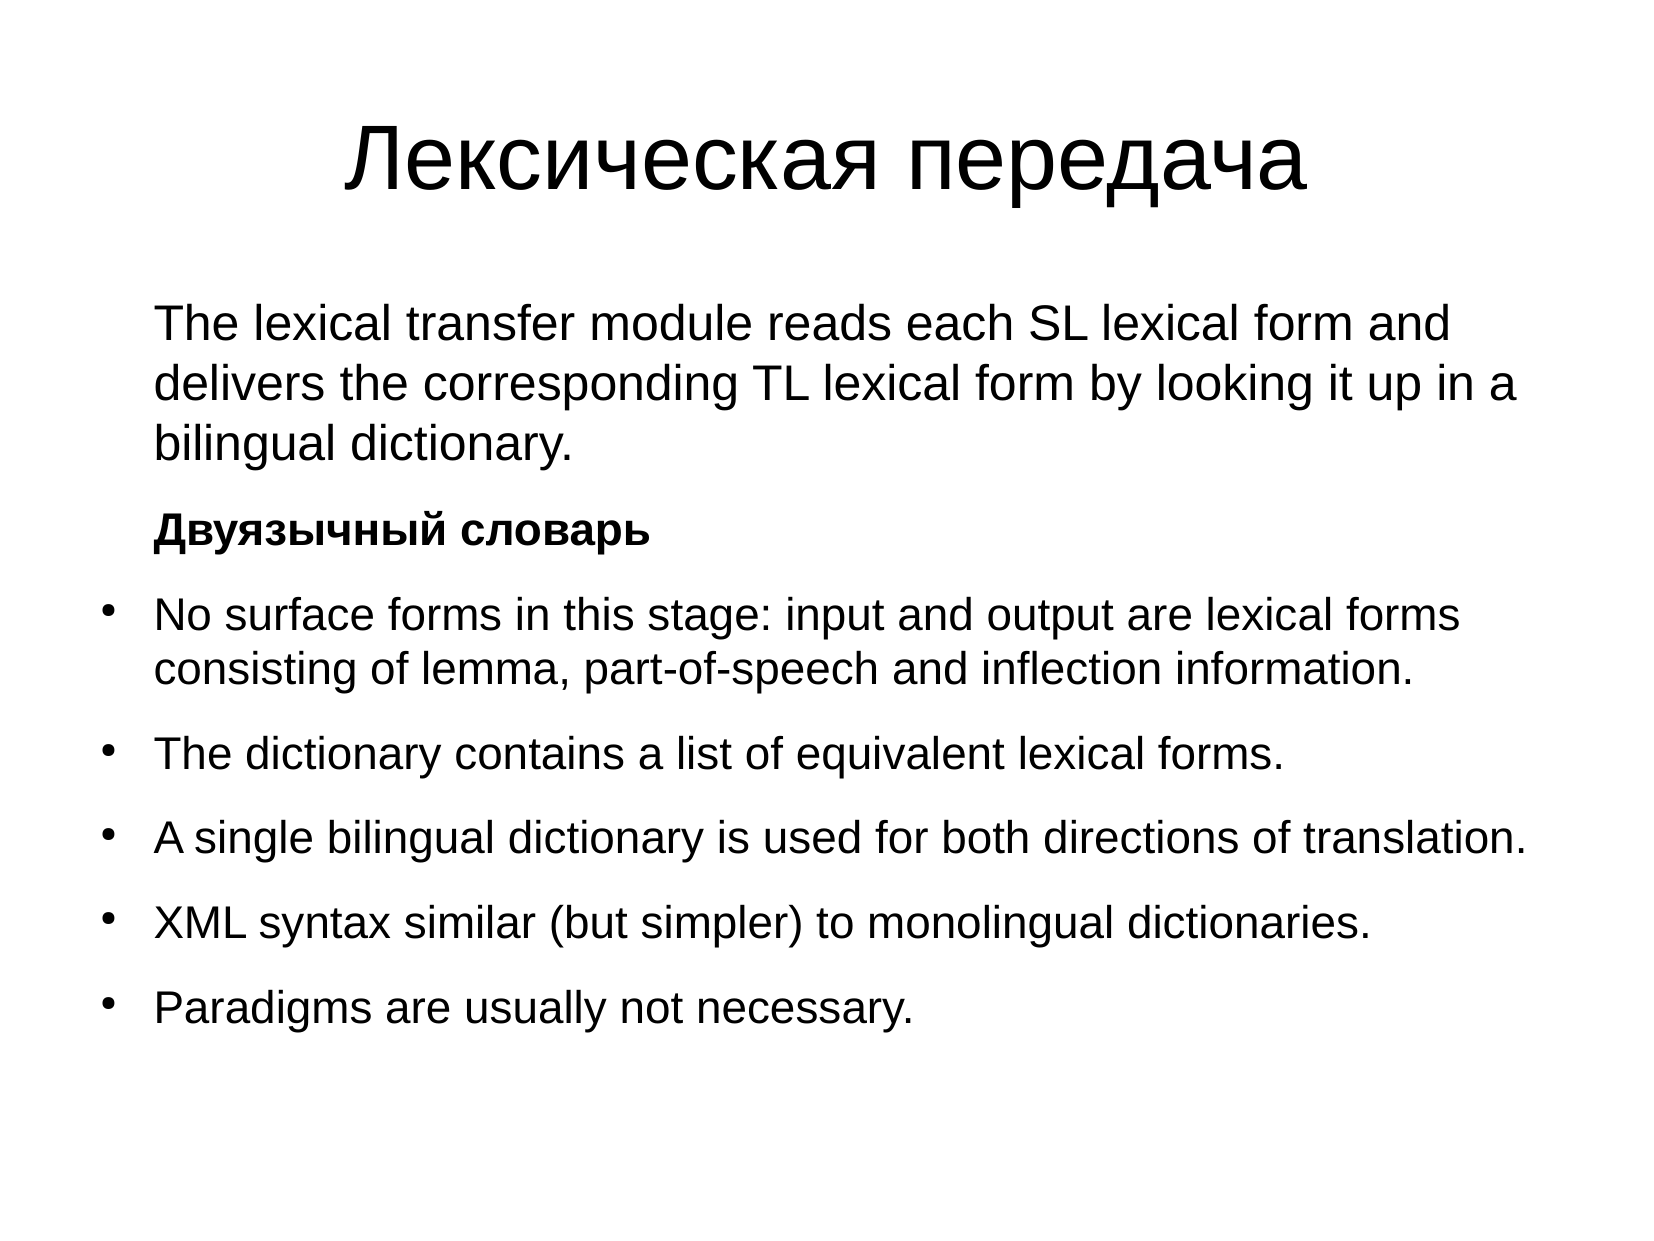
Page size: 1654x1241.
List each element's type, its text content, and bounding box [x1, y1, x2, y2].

title Лексическая передача [82, 49, 1571, 257]
list The lexical transfer module reads each SL lexical form and delivers the corresponding TL lexical form by looking it up in a bilingual dictionary. Двуязычный словарь No surface forms in this stage: input and output are lexical forms consisting of lemma, part-of-speech and inflection information. The dictionary contains a list of equivalent lexical forms. A single bilingual dictionary is used for both directions of translation. XML syntax similar (but simpler) to monolingual dictionaries. Paradigms are usually not necessary. [82, 290, 1571, 1109]
